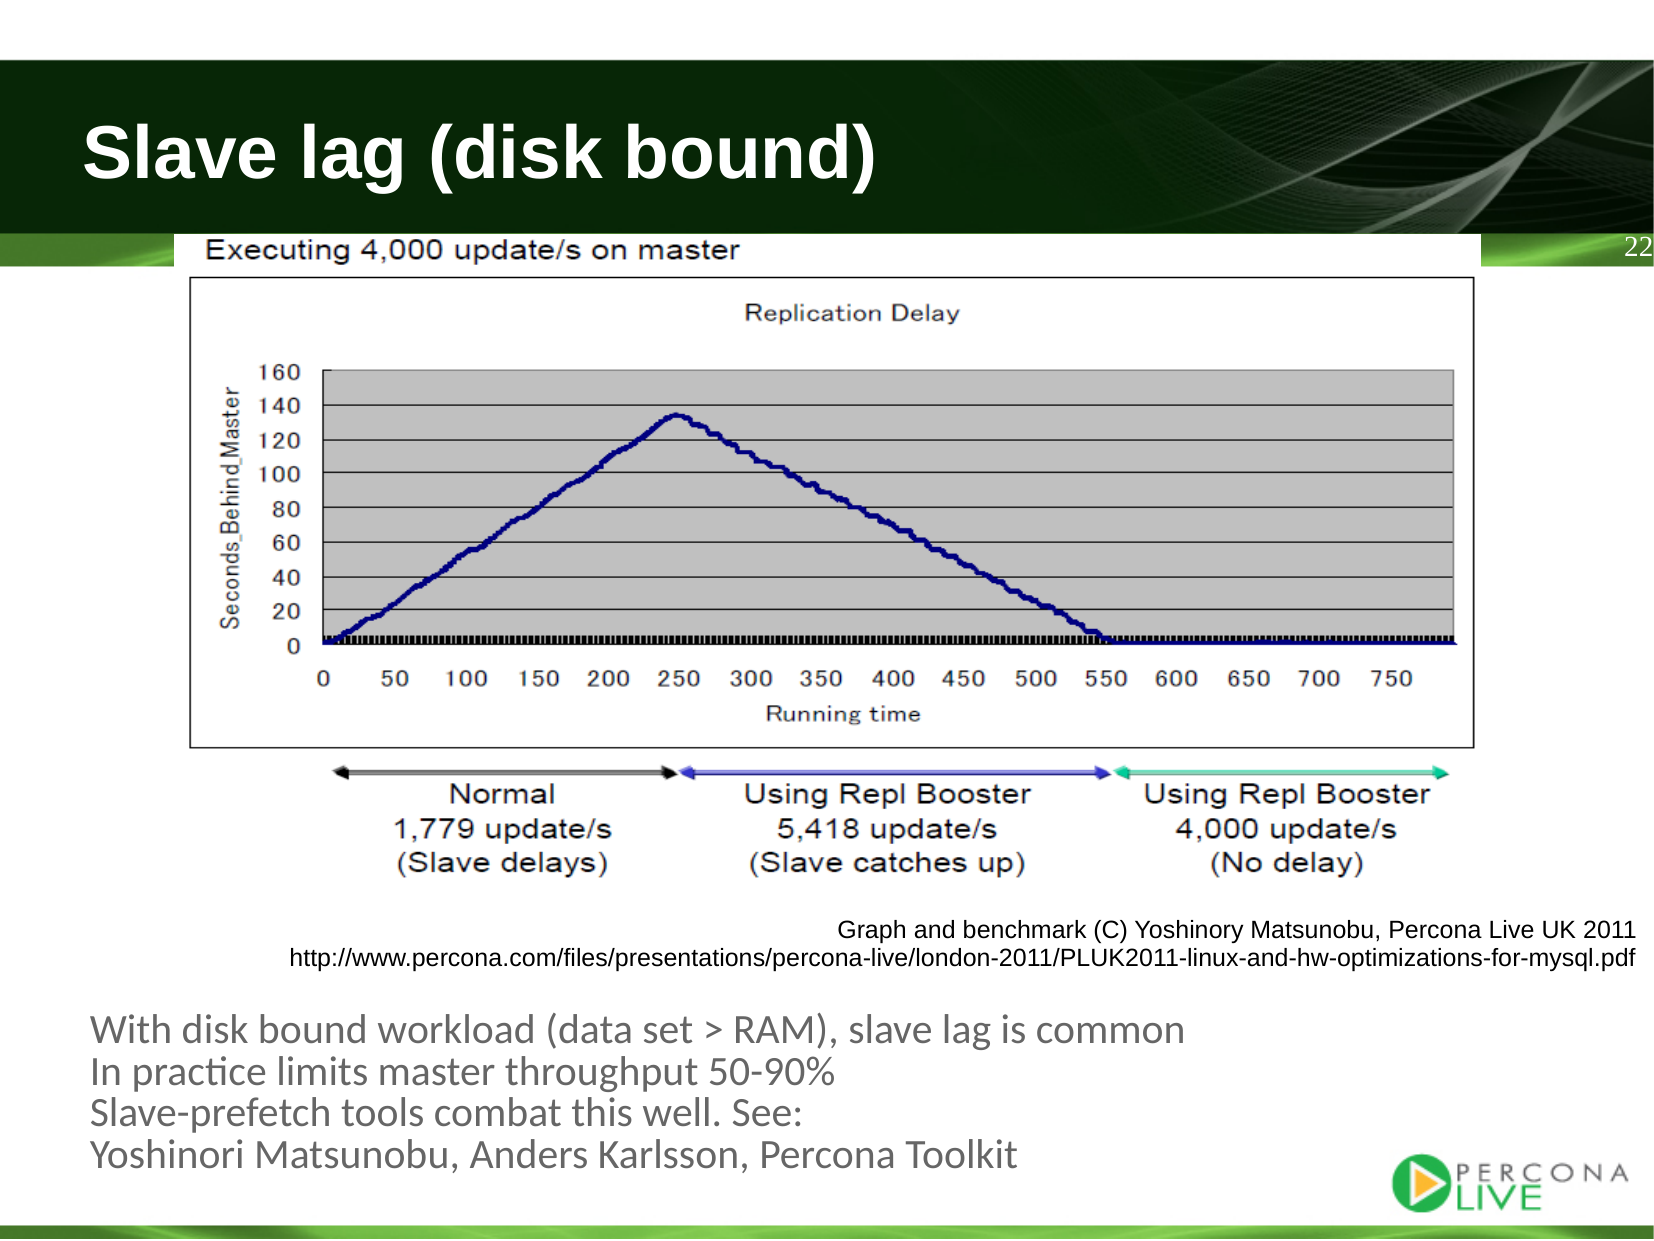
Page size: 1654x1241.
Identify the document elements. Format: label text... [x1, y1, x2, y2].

text_box Graph and benchmark (C) Yoshinory Matsunobu, Percona Live UK 2011 http://www.percona.com/files/presentations/percona-live/london-2011/PLUK2011-linux-and-hw-optimizations-for-mysql.pdf [60, 907, 1654, 979]
title Slave lag (disk bound) [82, 49, 1571, 257]
picture [0, 1, 1654, 1239]
text_box With disk bound workload (data set > RAM), slave lag is common In practice limits master throughput 50-90% Slave-prefetch tools combat this well. See: Yoshinori Matsunobu, Anders Karlsson, Percona Toolkit [75, 1004, 1576, 1214]
